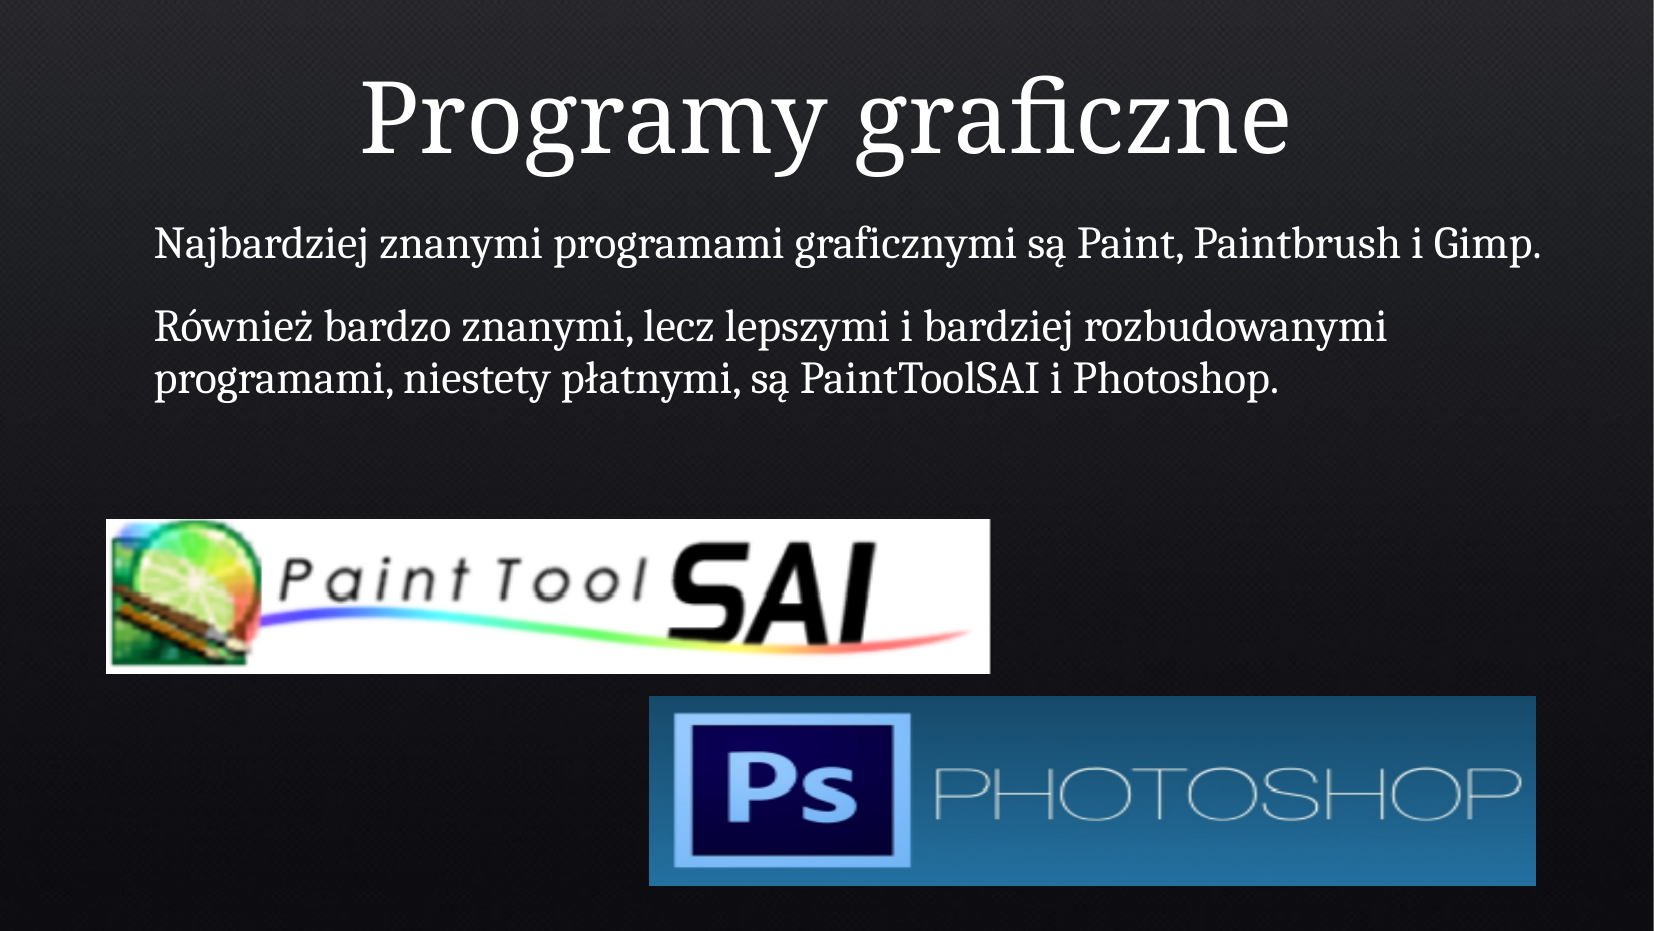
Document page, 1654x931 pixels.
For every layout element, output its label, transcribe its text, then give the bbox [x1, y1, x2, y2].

title Programy graficzne [82, 37, 1571, 193]
list Najbardziej znanymi programami graficznymi są Paint, Paintbrush i Gimp. Również bardzo znanymi, lecz lepszymi i bardziej rozbudowanymi programami, niestety płatnymi, są PaintToolSAI i Photoshop. [82, 217, 1571, 758]
picture [0, 0, 1654, 931]
